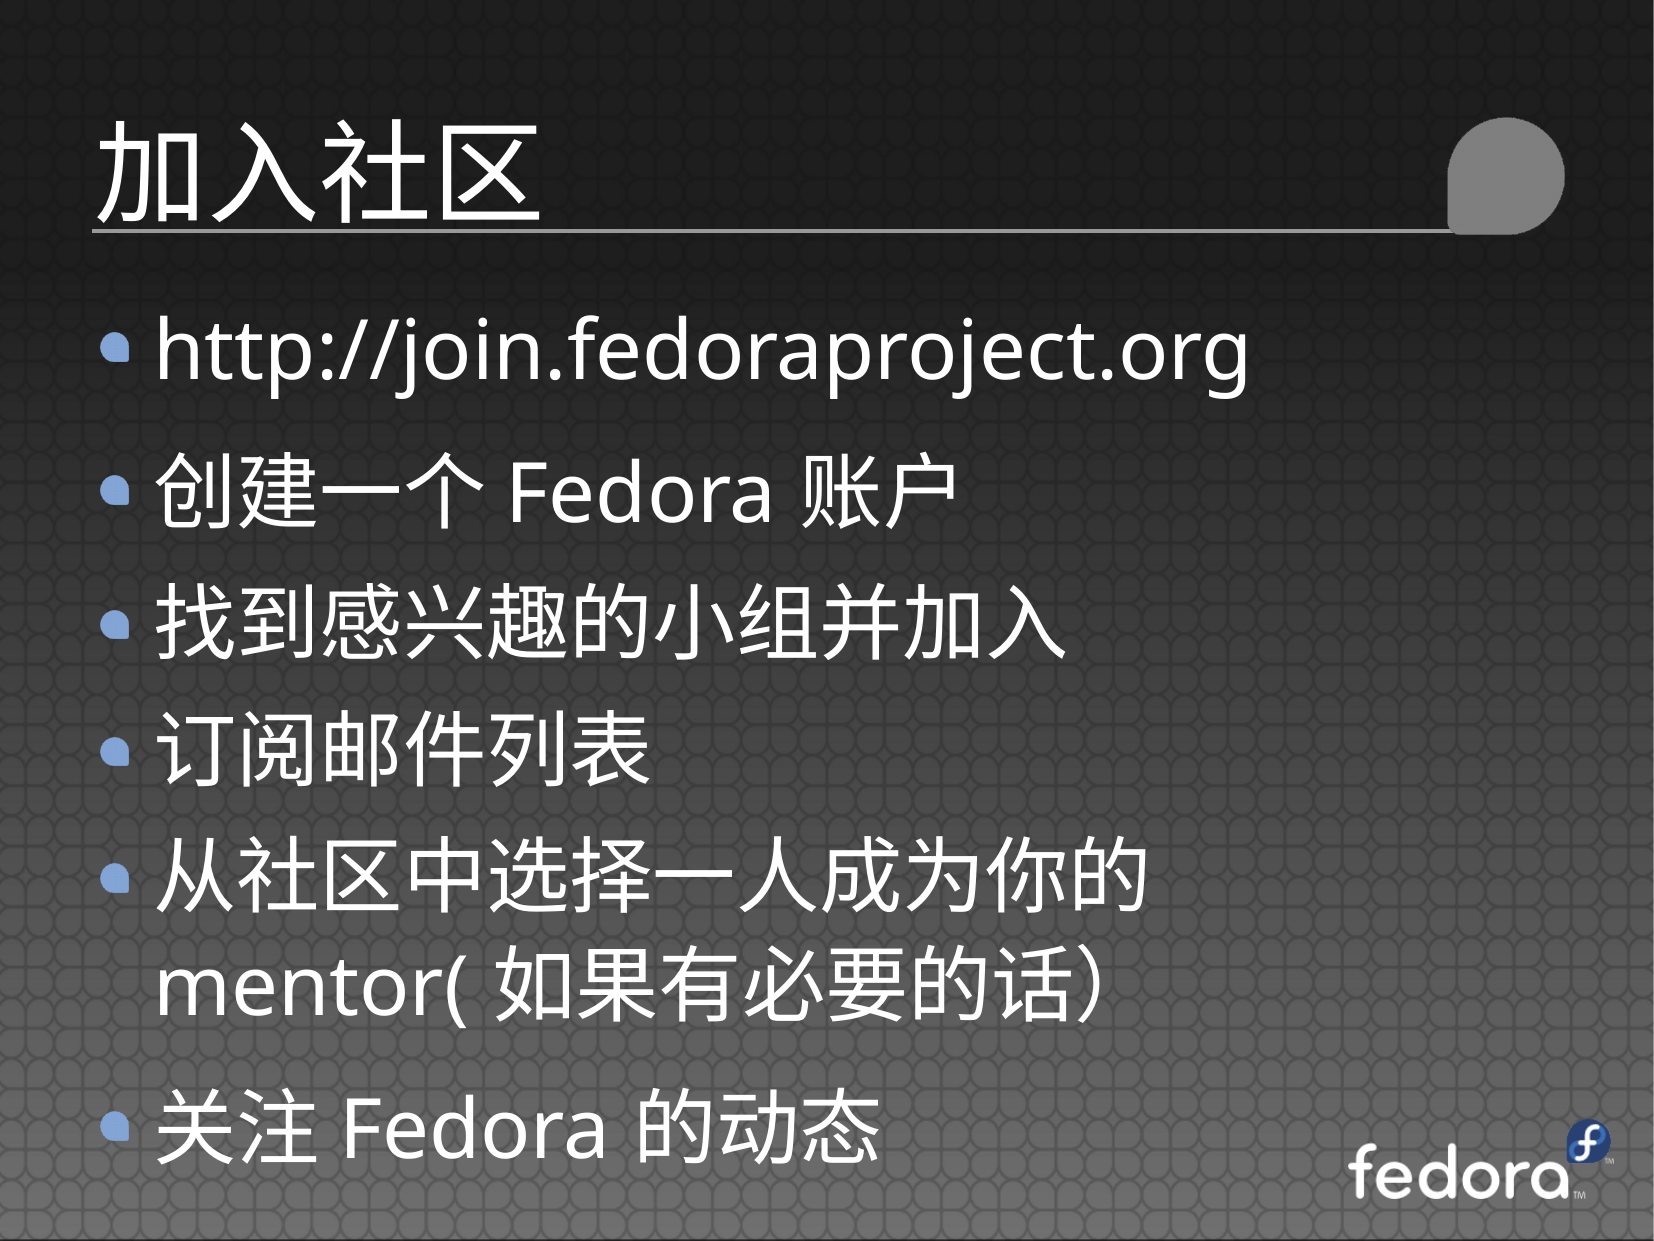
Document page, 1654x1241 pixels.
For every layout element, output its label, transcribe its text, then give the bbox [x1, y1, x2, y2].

list http://join.fedoraproject.org 创建一个Fedora账户 找到感兴趣的小组并加入 订阅邮件列表 从社区中选择一人成为你的mentor(如果有必要的话） 关注Fedora的动态 [82, 290, 1571, 1118]
title 加入社区 [94, 100, 1426, 251]
picture [0, 0, 1654, 1241]
